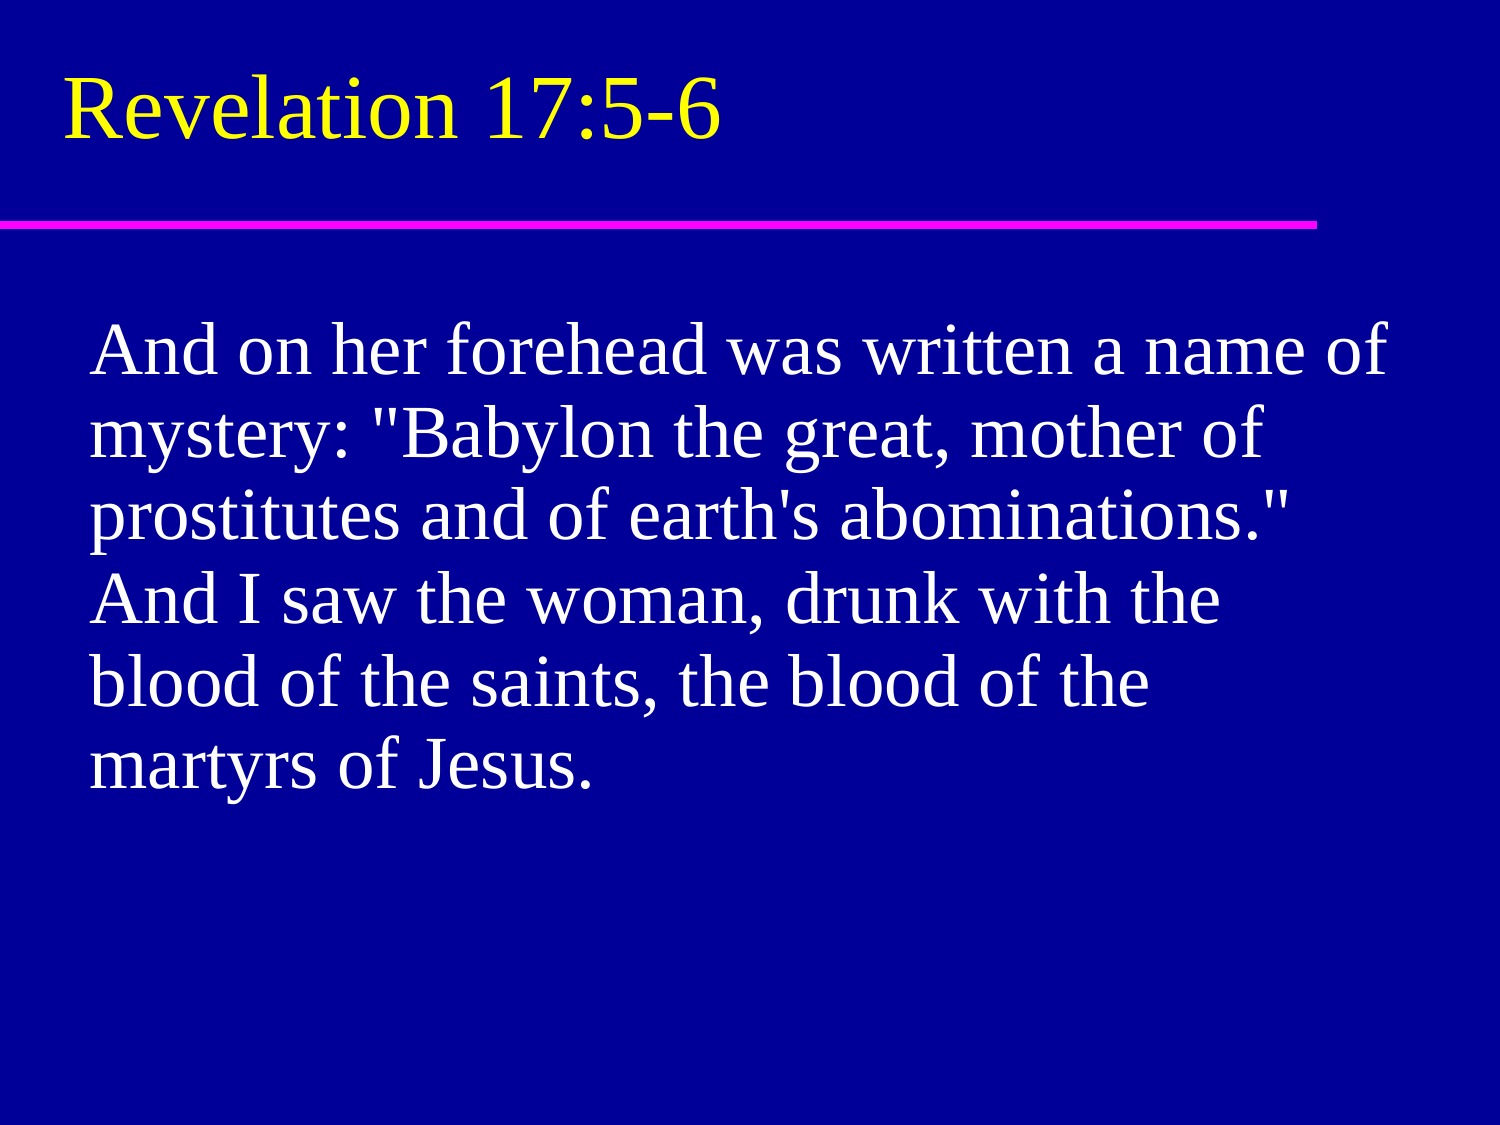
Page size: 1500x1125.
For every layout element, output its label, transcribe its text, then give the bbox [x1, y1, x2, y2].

text_box And on her forehead was written a name of mystery: "Babylon the great, mother of prostitutes and of earth's abominations." And I saw the woman, drunk with the blood of the saints, the blood of the martyrs of Jesus. [75, 299, 1407, 813]
title Revelation 17:5-6 [62, 0, 1338, 225]
